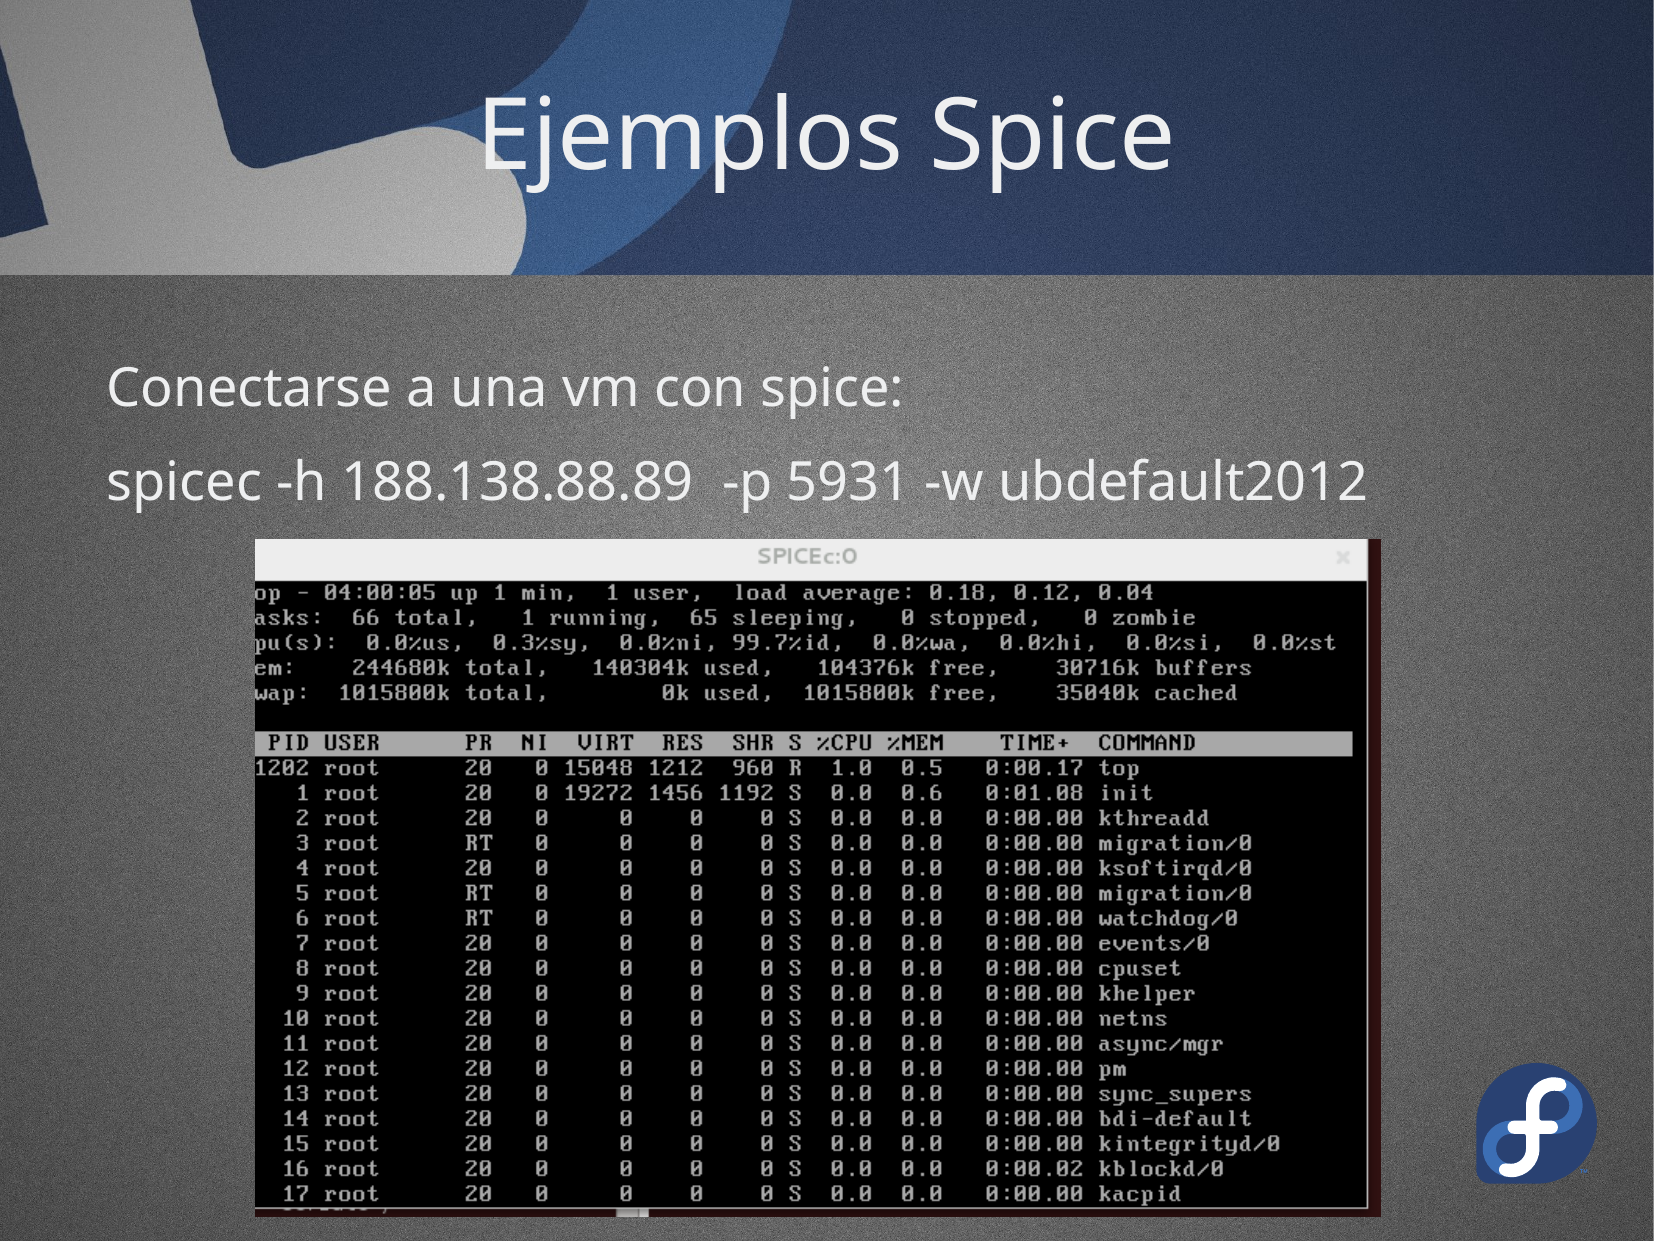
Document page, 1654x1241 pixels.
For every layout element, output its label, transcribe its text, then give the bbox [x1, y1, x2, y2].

picture [0, 0, 1654, 1241]
text_box Ejemplos Spice [88, 29, 1565, 237]
text_box Conectarse a una vm con spice: spicec -h 188.138.88.89 -p 5931 -w ubdefault2012 [88, 354, 1565, 1064]
